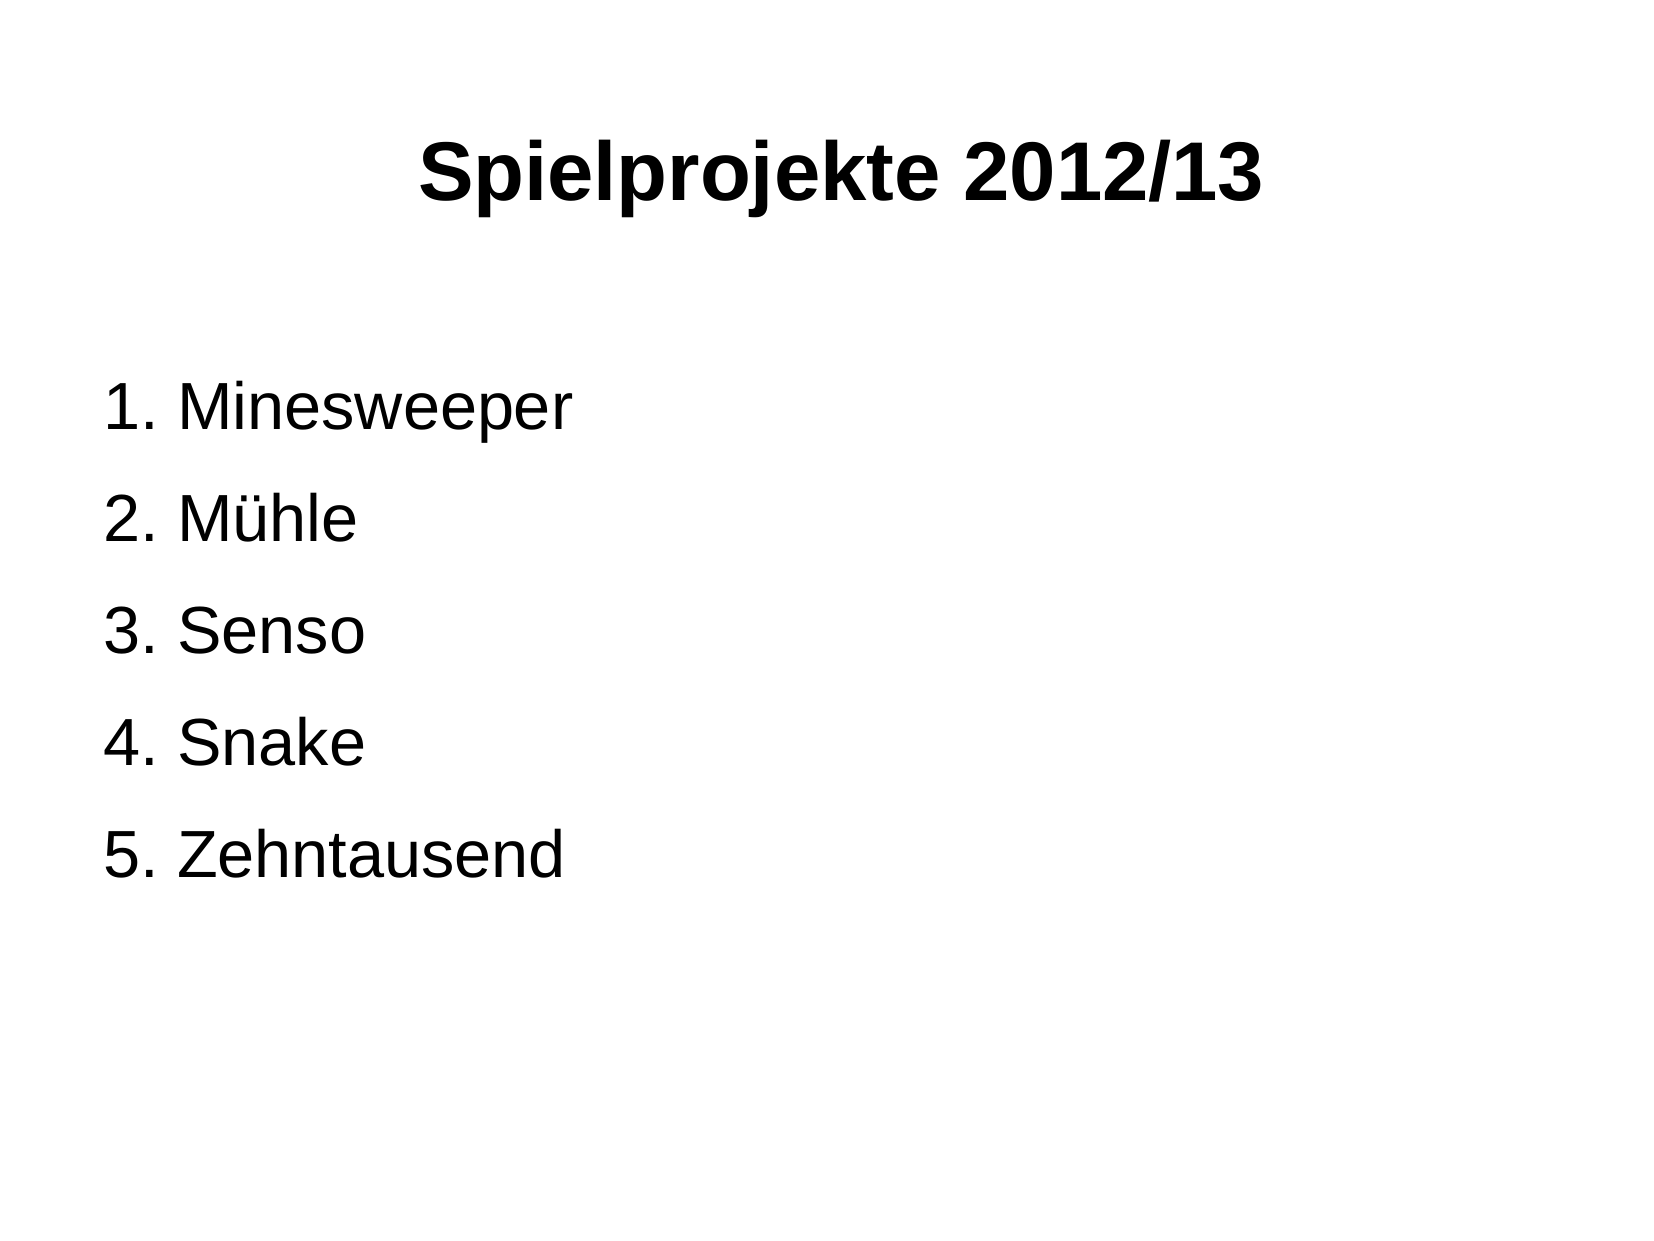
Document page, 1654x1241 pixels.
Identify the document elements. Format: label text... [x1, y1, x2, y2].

text_box Spielprojekte 2012/13 [88, 118, 1595, 226]
text_box Minesweeper Mühle Senso Snake Zehntausend [88, 324, 1595, 863]
